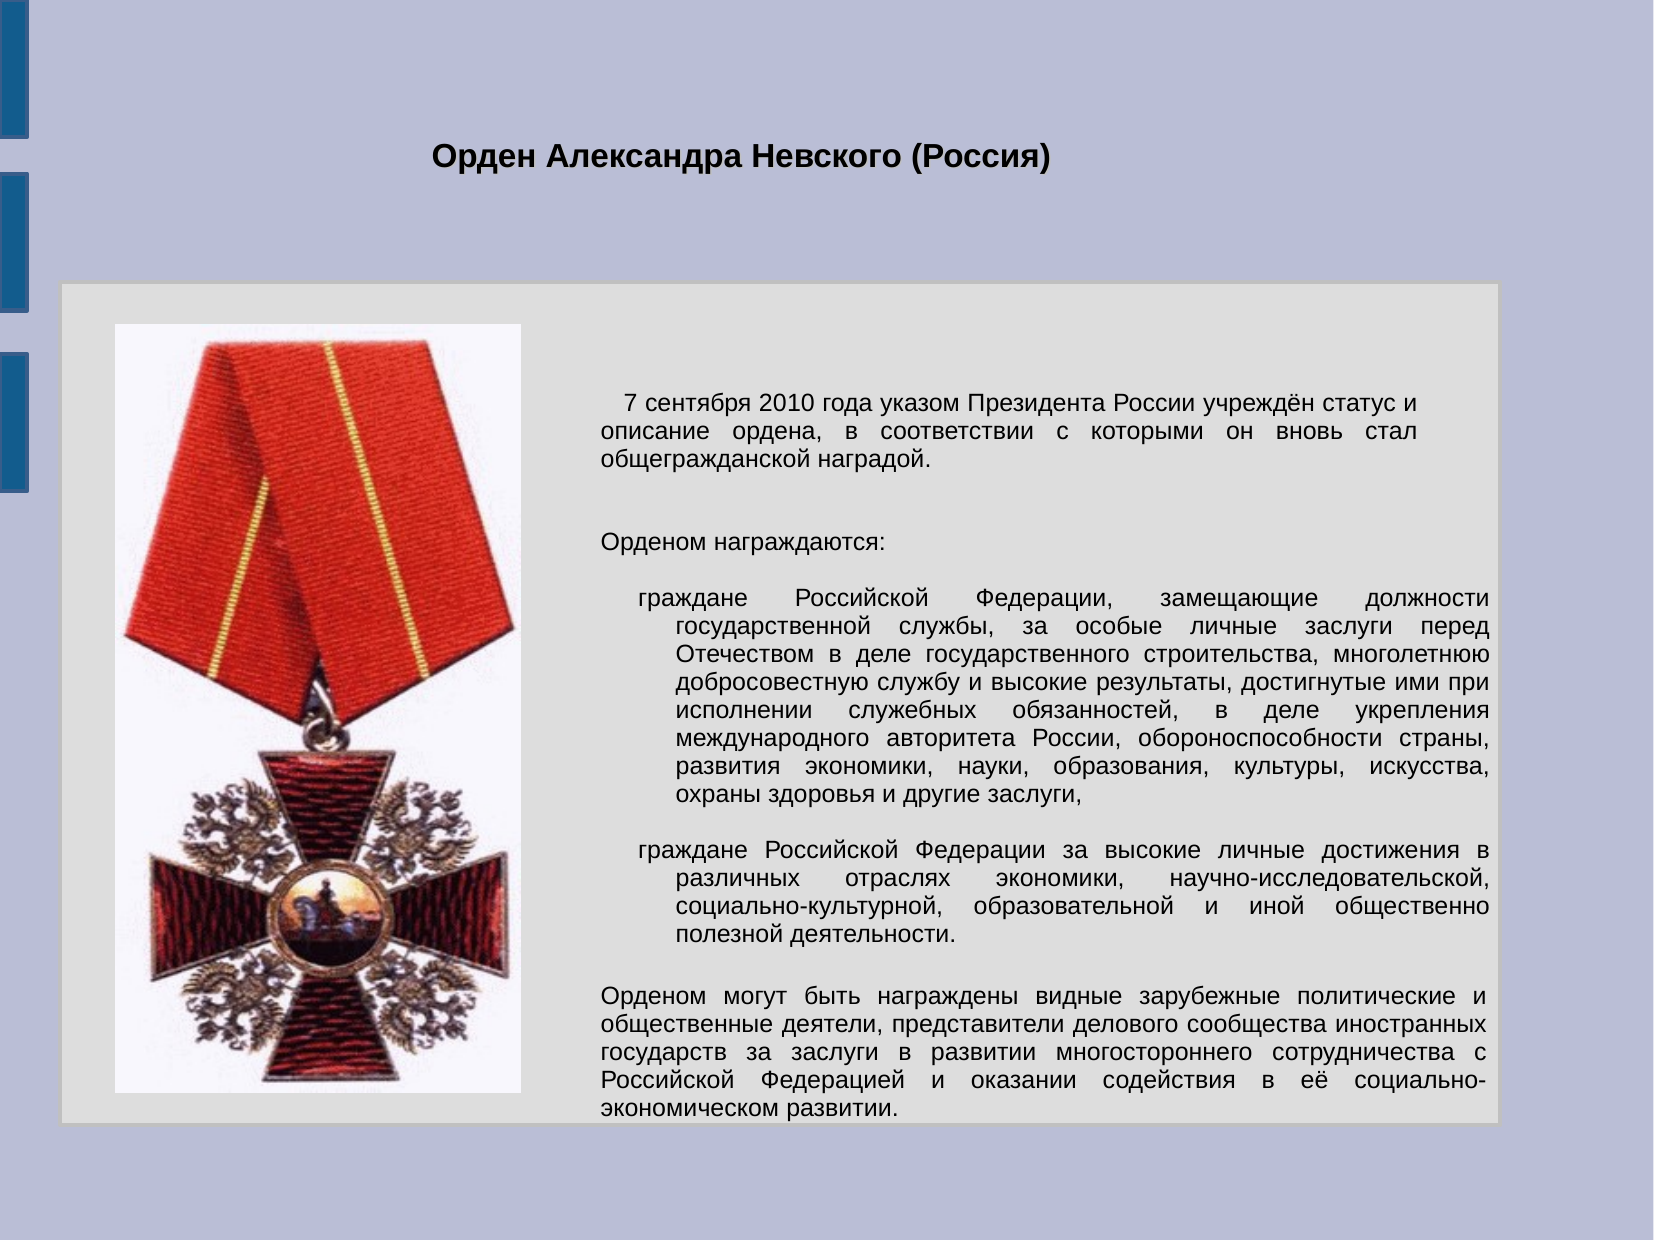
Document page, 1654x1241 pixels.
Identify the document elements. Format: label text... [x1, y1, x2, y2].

text_box Орден Александра Невского (Россия) [130, 130, 1498, 228]
text_box Орденом могут быть награждены видные зарубежные политические и общественные деятели, представители делового сообщества иностранных государств за заслуги в развитии многостороннего сотрудничества с Российской Федерацией и оказании содействия в её социально-экономическом развитии. [585, 974, 1506, 1180]
text_box Орденом награждаются: граждане Российской Федерации, замещающие должности государственной службы, за особые личные заслуги перед Отечеством в деле государственного строительства, многолетнюю добросовестную службу и высокие результаты, достигнутые ими при исполнении служебных обязанностей, в деле укрепления международного авторитета России, обороноспособности страны, развития экономики, науки, образования, культуры, искусства, охраны здоровья и другие заслуги, граждане Российской Федерации за высокие личные достижения в различных отраслях экономики, научно-исследовательской, социально-культурной, образовательной и иной общественно полезной деятельности. [585, 520, 1506, 974]
text_box 7 сентября 2010 года указом Президента России учреждён статус и описание ордена, в соответствии с которыми он вновь стал общегражданской наградой. [585, 325, 1506, 502]
picture [115, 324, 521, 1093]
